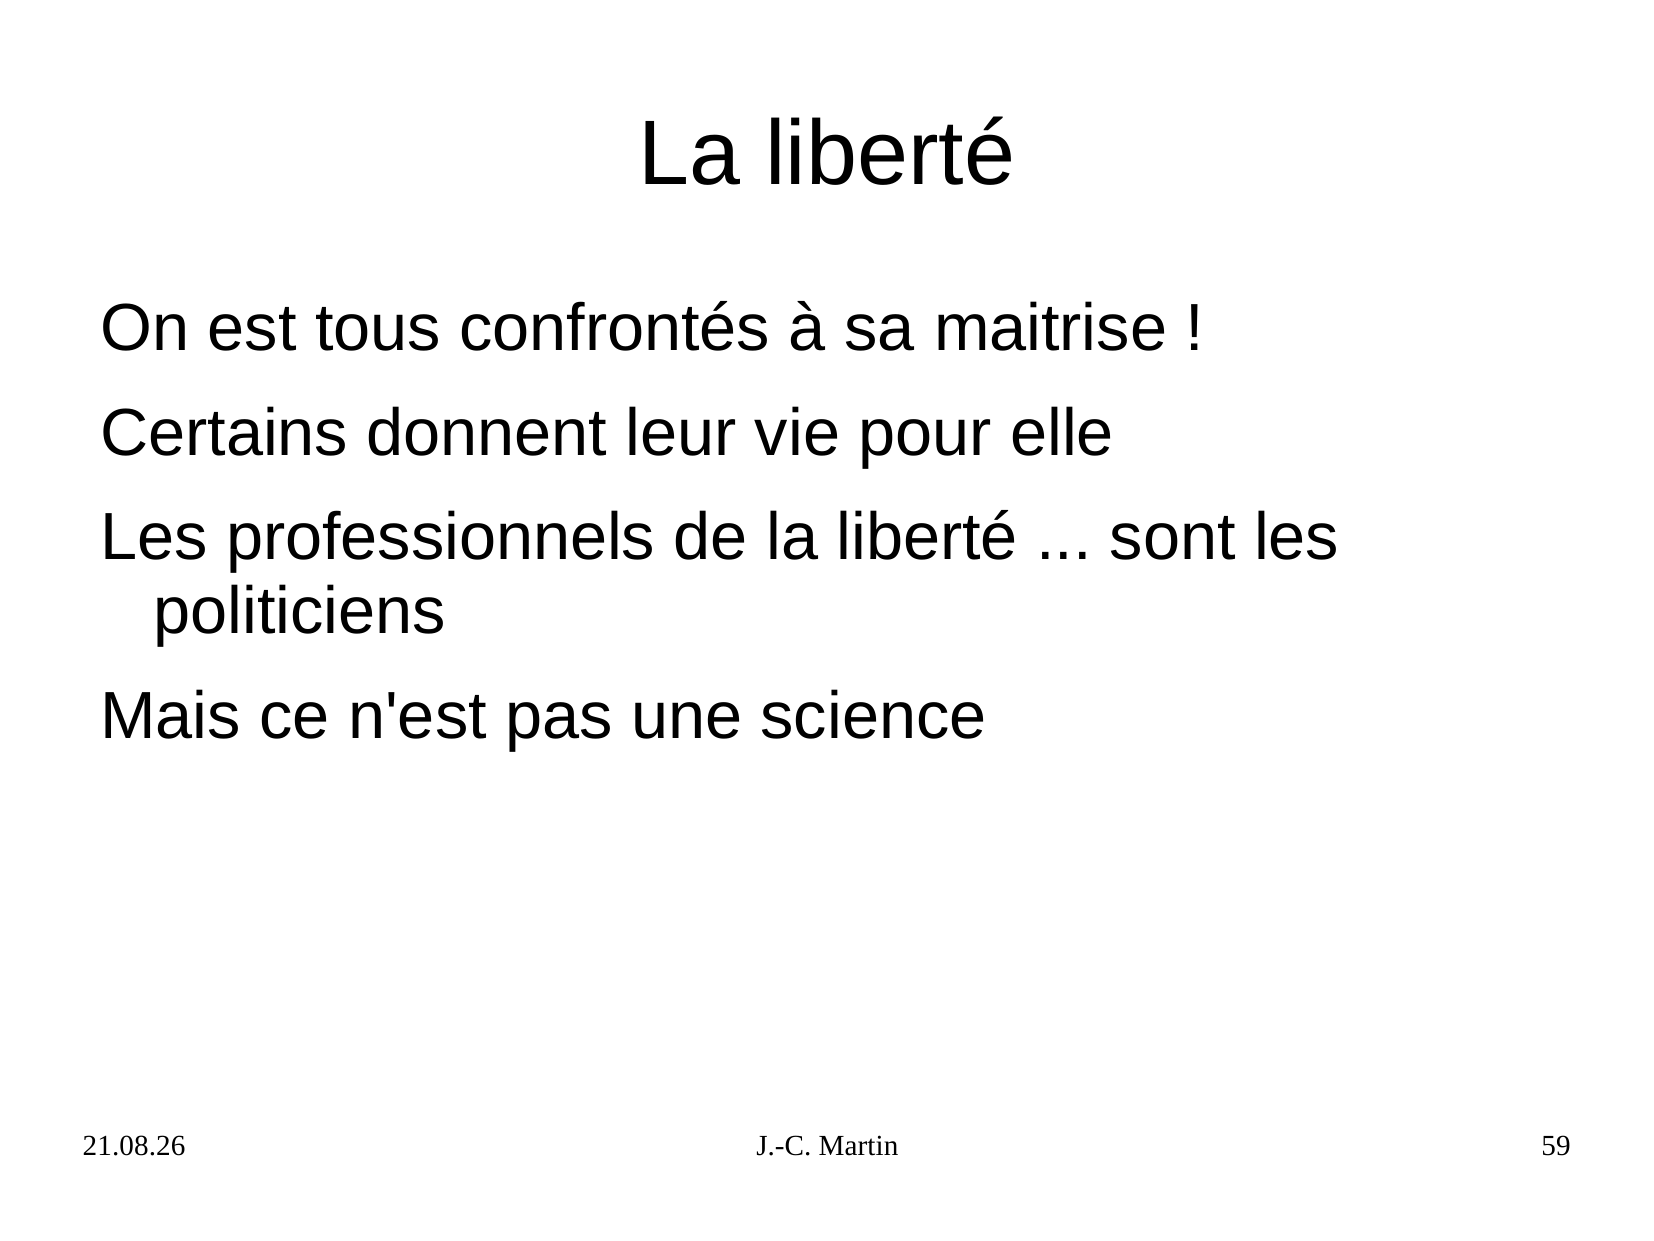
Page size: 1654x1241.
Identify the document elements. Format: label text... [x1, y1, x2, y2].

title La liberté [82, 56, 1571, 250]
list On est tous confrontés à sa maitrise ! Certains donnent leur vie pour elle Les professionnels de la liberté ... sont les politiciens Mais ce n'est pas une science [82, 290, 1571, 1094]
